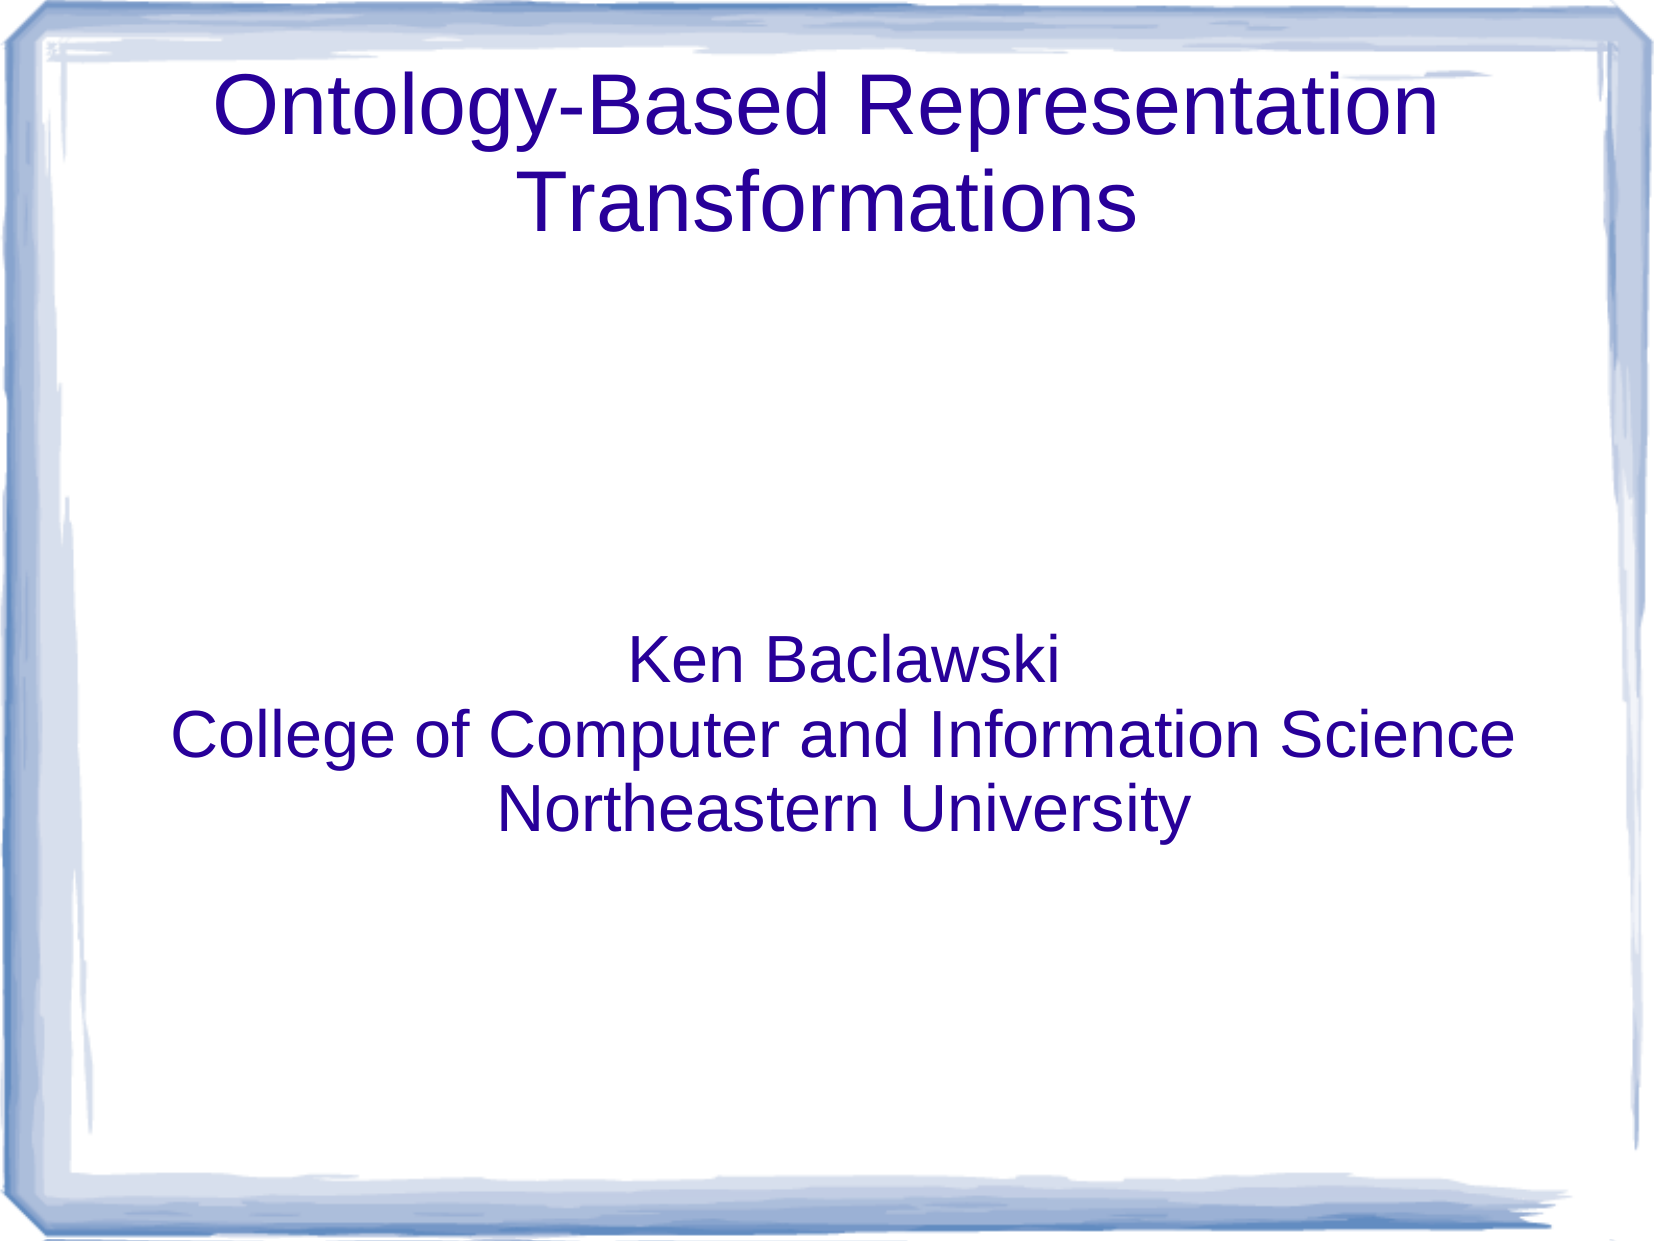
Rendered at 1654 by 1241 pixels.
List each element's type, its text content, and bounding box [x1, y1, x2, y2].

picture [0, 0, 1654, 1241]
subtitle Ken Baclawski College of Computer and Information Science Northeastern University [118, 324, 1571, 1144]
title Ontology-Based Representation Transformations [82, 49, 1571, 257]
